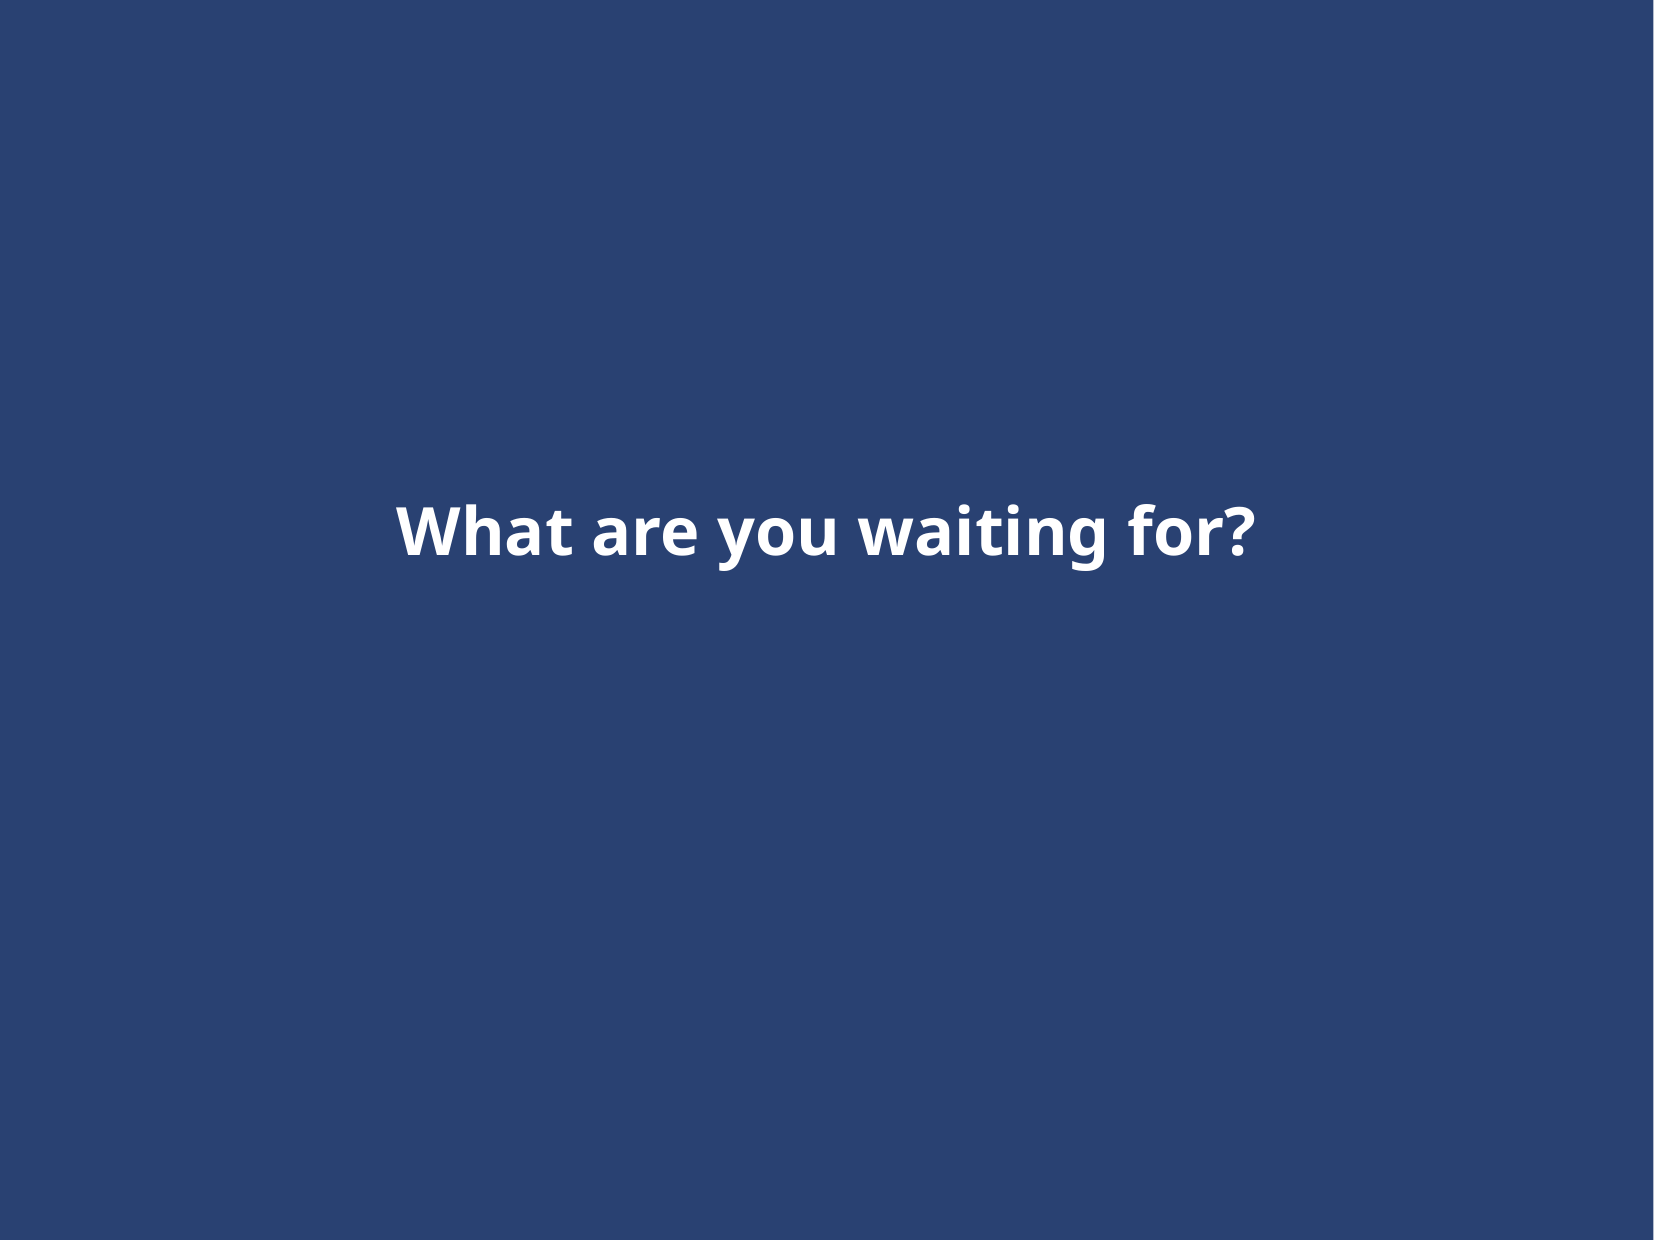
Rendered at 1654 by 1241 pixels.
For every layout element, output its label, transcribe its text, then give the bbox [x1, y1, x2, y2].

subtitle What are you waiting for? [82, 49, 1571, 1109]
